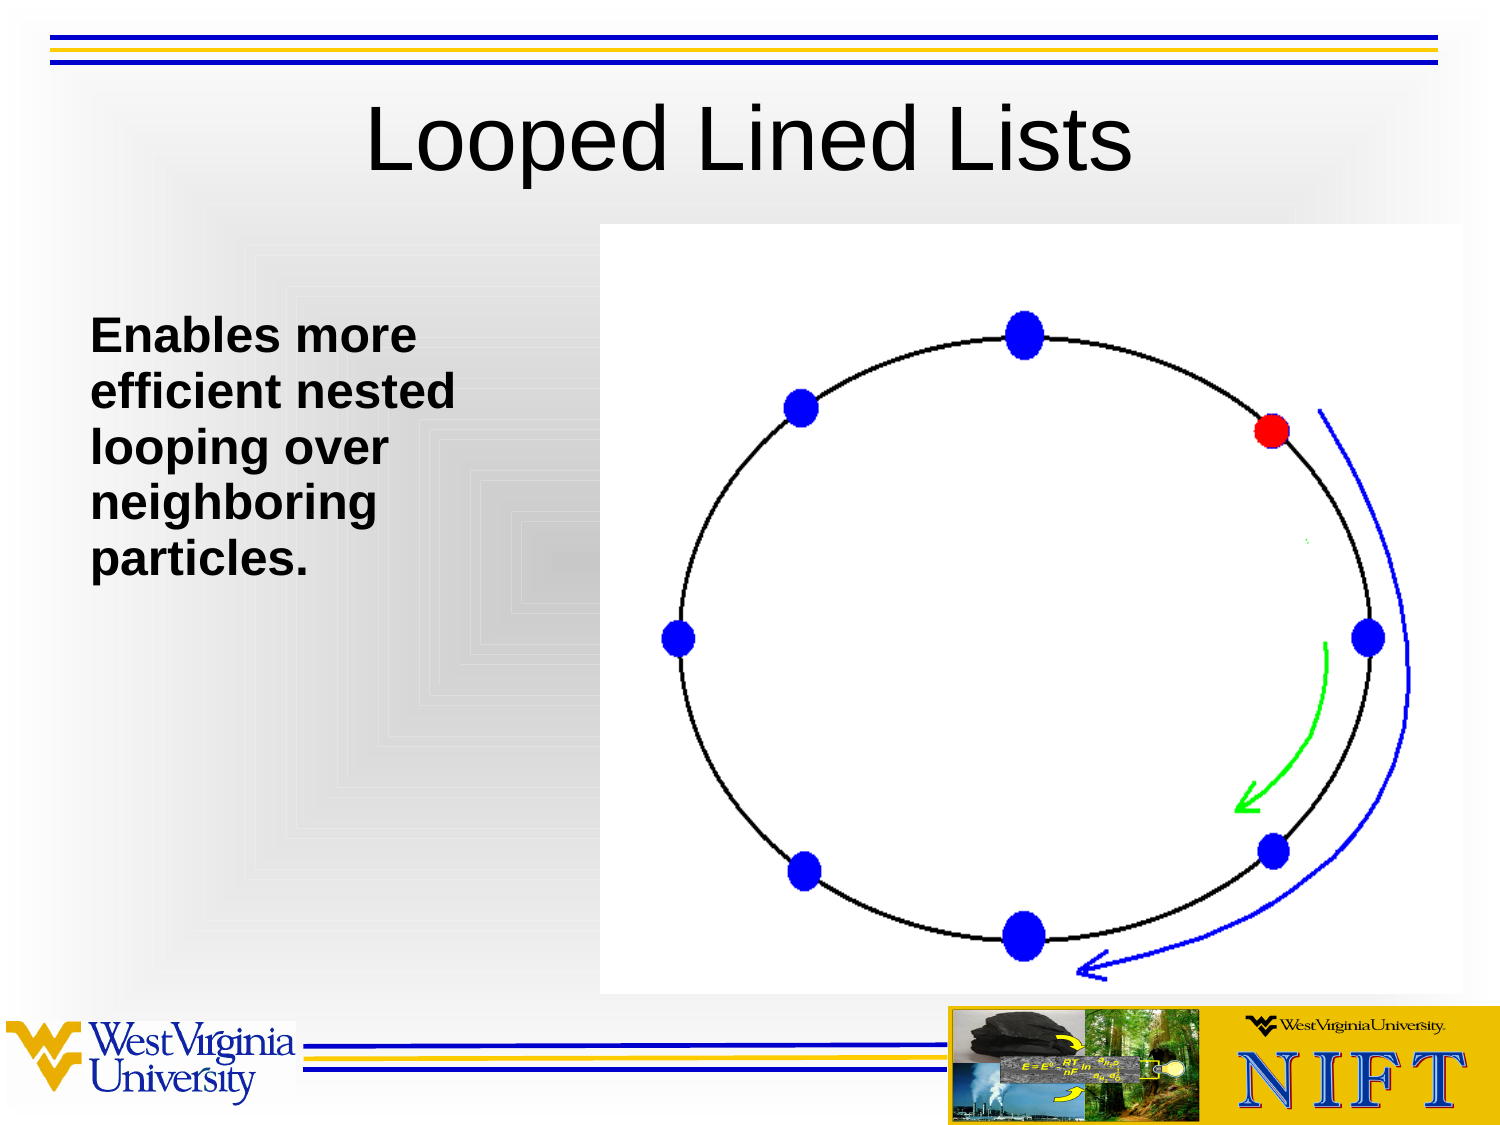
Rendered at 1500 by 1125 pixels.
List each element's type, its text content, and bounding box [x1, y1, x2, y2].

picture [600, 224, 1463, 994]
title Looped Lined Lists [75, 52, 1426, 226]
text_box Enables more efficient nested looping over neighboring particles. [75, 299, 601, 863]
picture [948, 1006, 1500, 1125]
